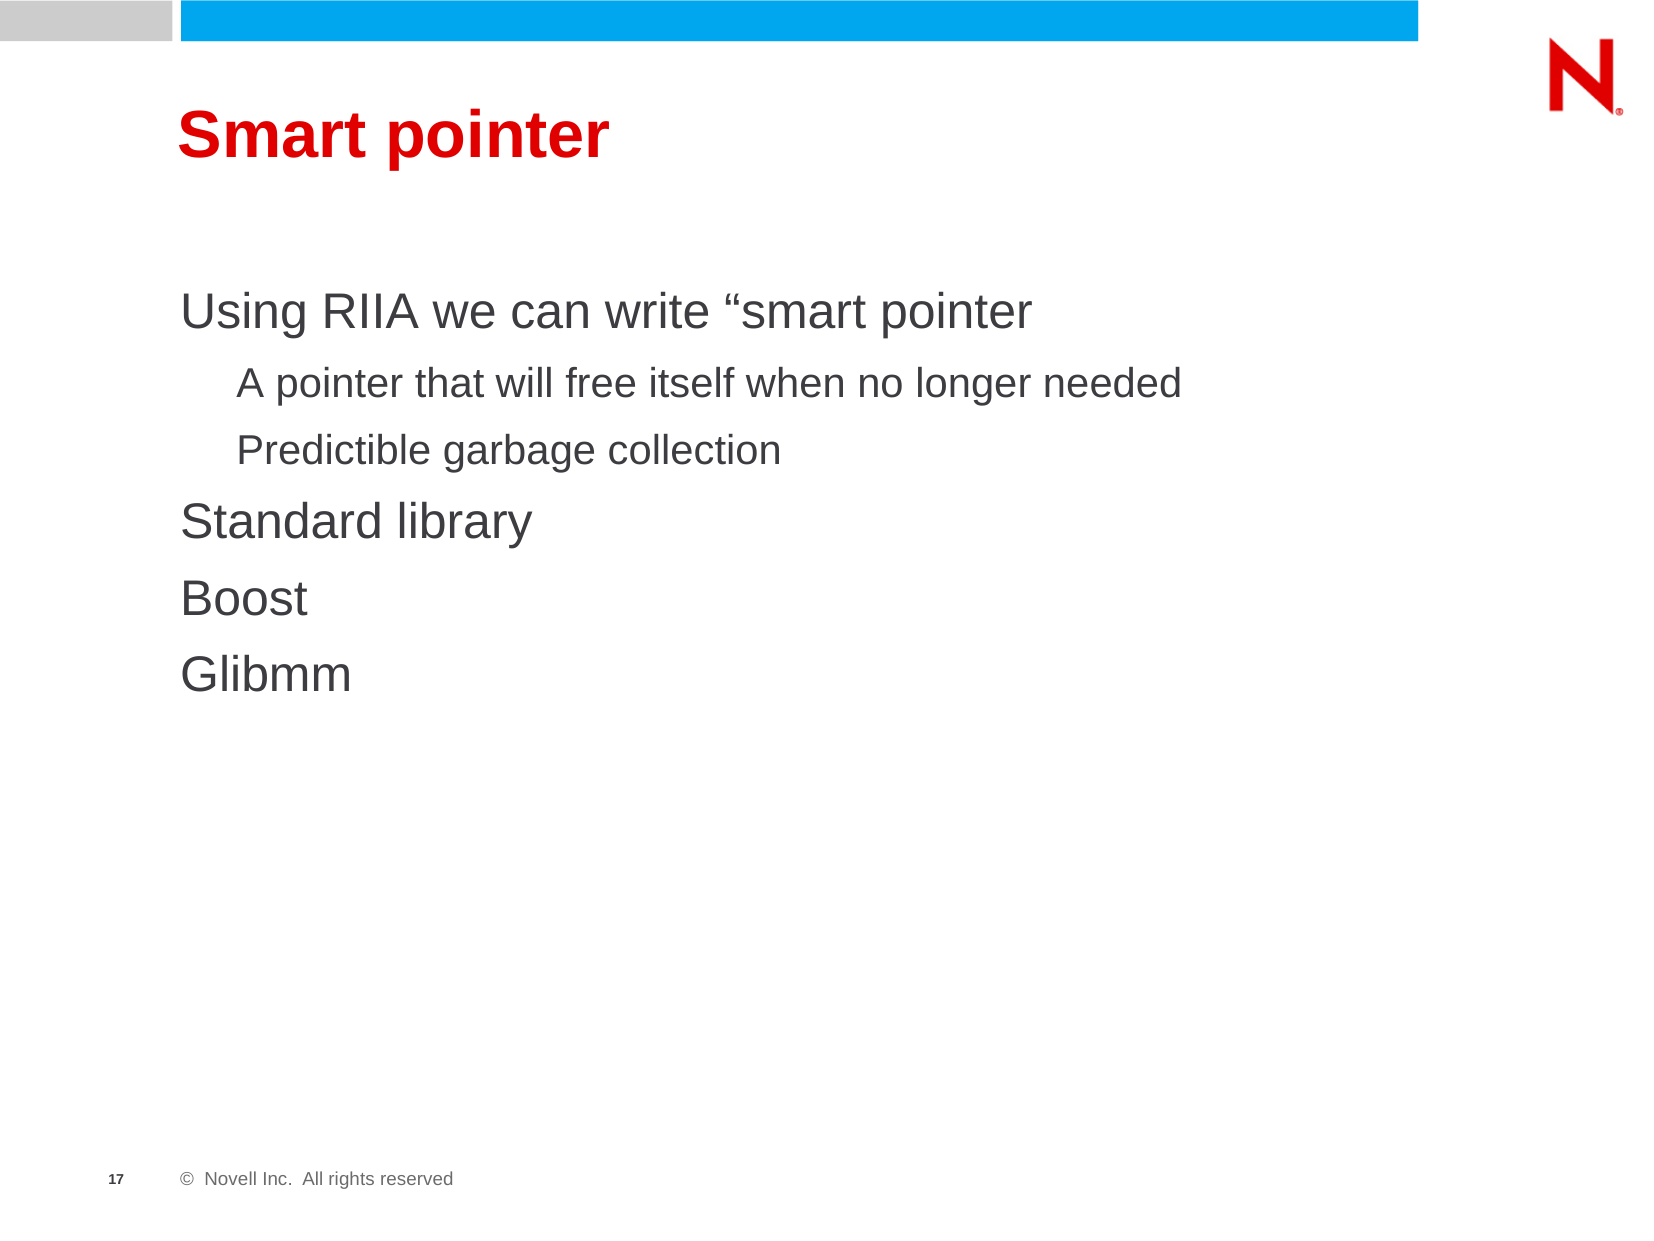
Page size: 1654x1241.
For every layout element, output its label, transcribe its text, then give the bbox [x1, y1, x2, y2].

title Smart pointer [177, 46, 1525, 226]
picture [1547, 35, 1624, 117]
list Using RIIA we can write “smart pointer A pointer that will free itself when no longer needed Predictible garbage collection Standard library Boost Glibmm [180, 280, 1547, 1087]
